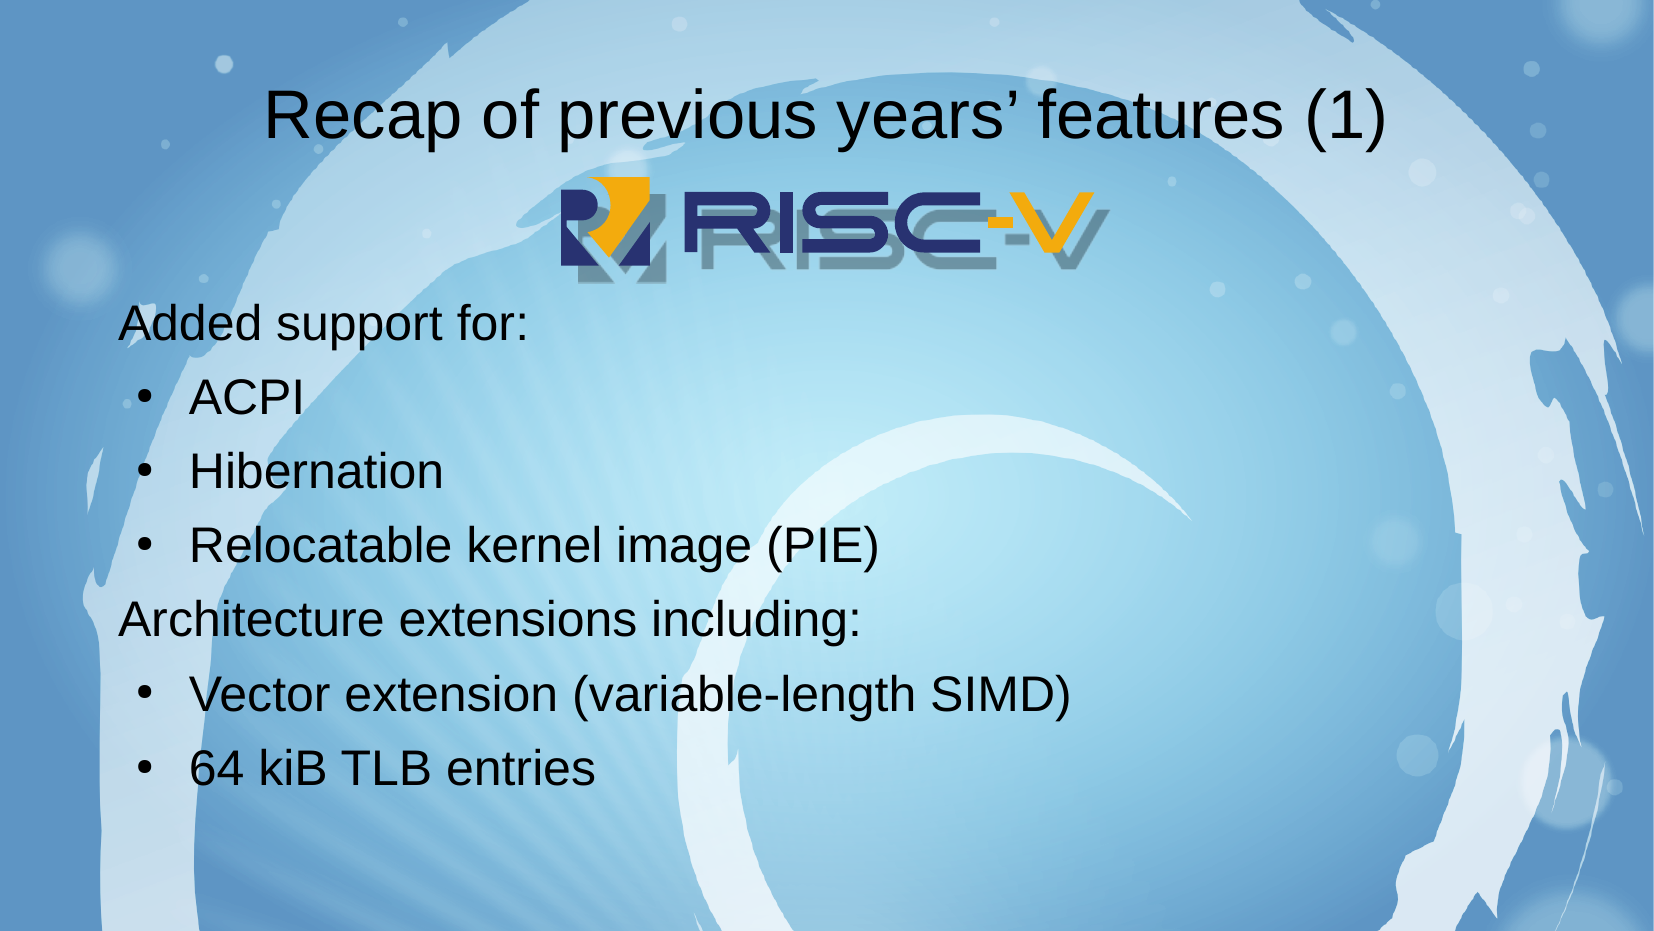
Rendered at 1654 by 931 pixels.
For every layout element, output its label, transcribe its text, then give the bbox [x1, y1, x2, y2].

list Added support for: ACPI Hibernation Relocatable kernel image (PIE) Architecture extensions including: Vector extension (variable-length SIMD) 64 kiB TLB entries [118, 295, 1536, 832]
picture [0, 0, 1654, 931]
title Recap of previous years’ features (1) [118, 37, 1536, 193]
